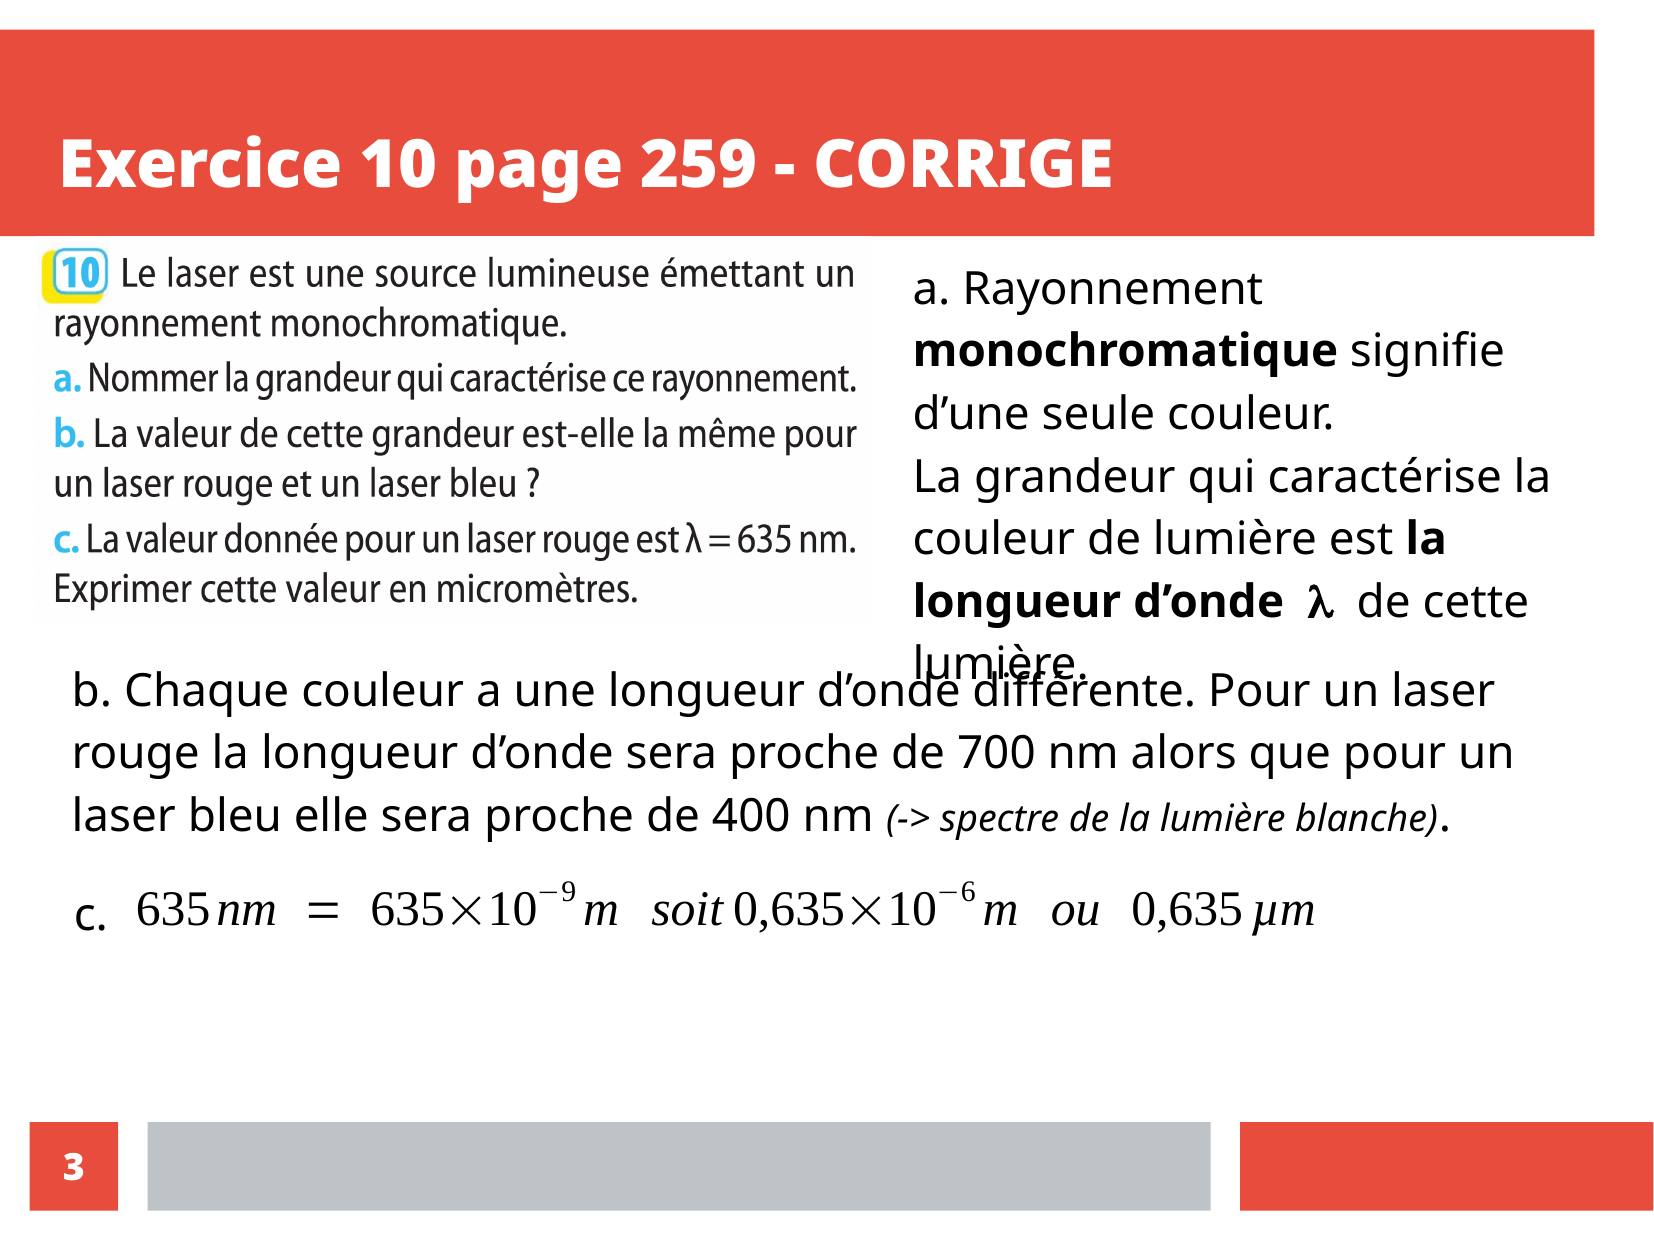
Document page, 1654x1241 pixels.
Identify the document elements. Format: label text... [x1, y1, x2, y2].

text_box a. Rayonnement monochromatique signifie d’une seule couleur. La grandeur qui caractérise la couleur de lumière est la longueur d’onde λ de cette lumière. [897, 248, 1595, 638]
text_box c. [59, 874, 1583, 947]
text_box b. Chaque couleur a une longueur d’onde différente. Pour un laser rouge la longueur d’onde sera proche de 700 nm alors que pour un laser bleu elle sera proche de 400 nm (-> spectre de la lumière blanche). [56, 649, 1581, 837]
title Exercice 10 page 259 - CORRIGE [59, 59, 1595, 207]
chart [129, 874, 1323, 937]
picture [35, 236, 872, 626]
